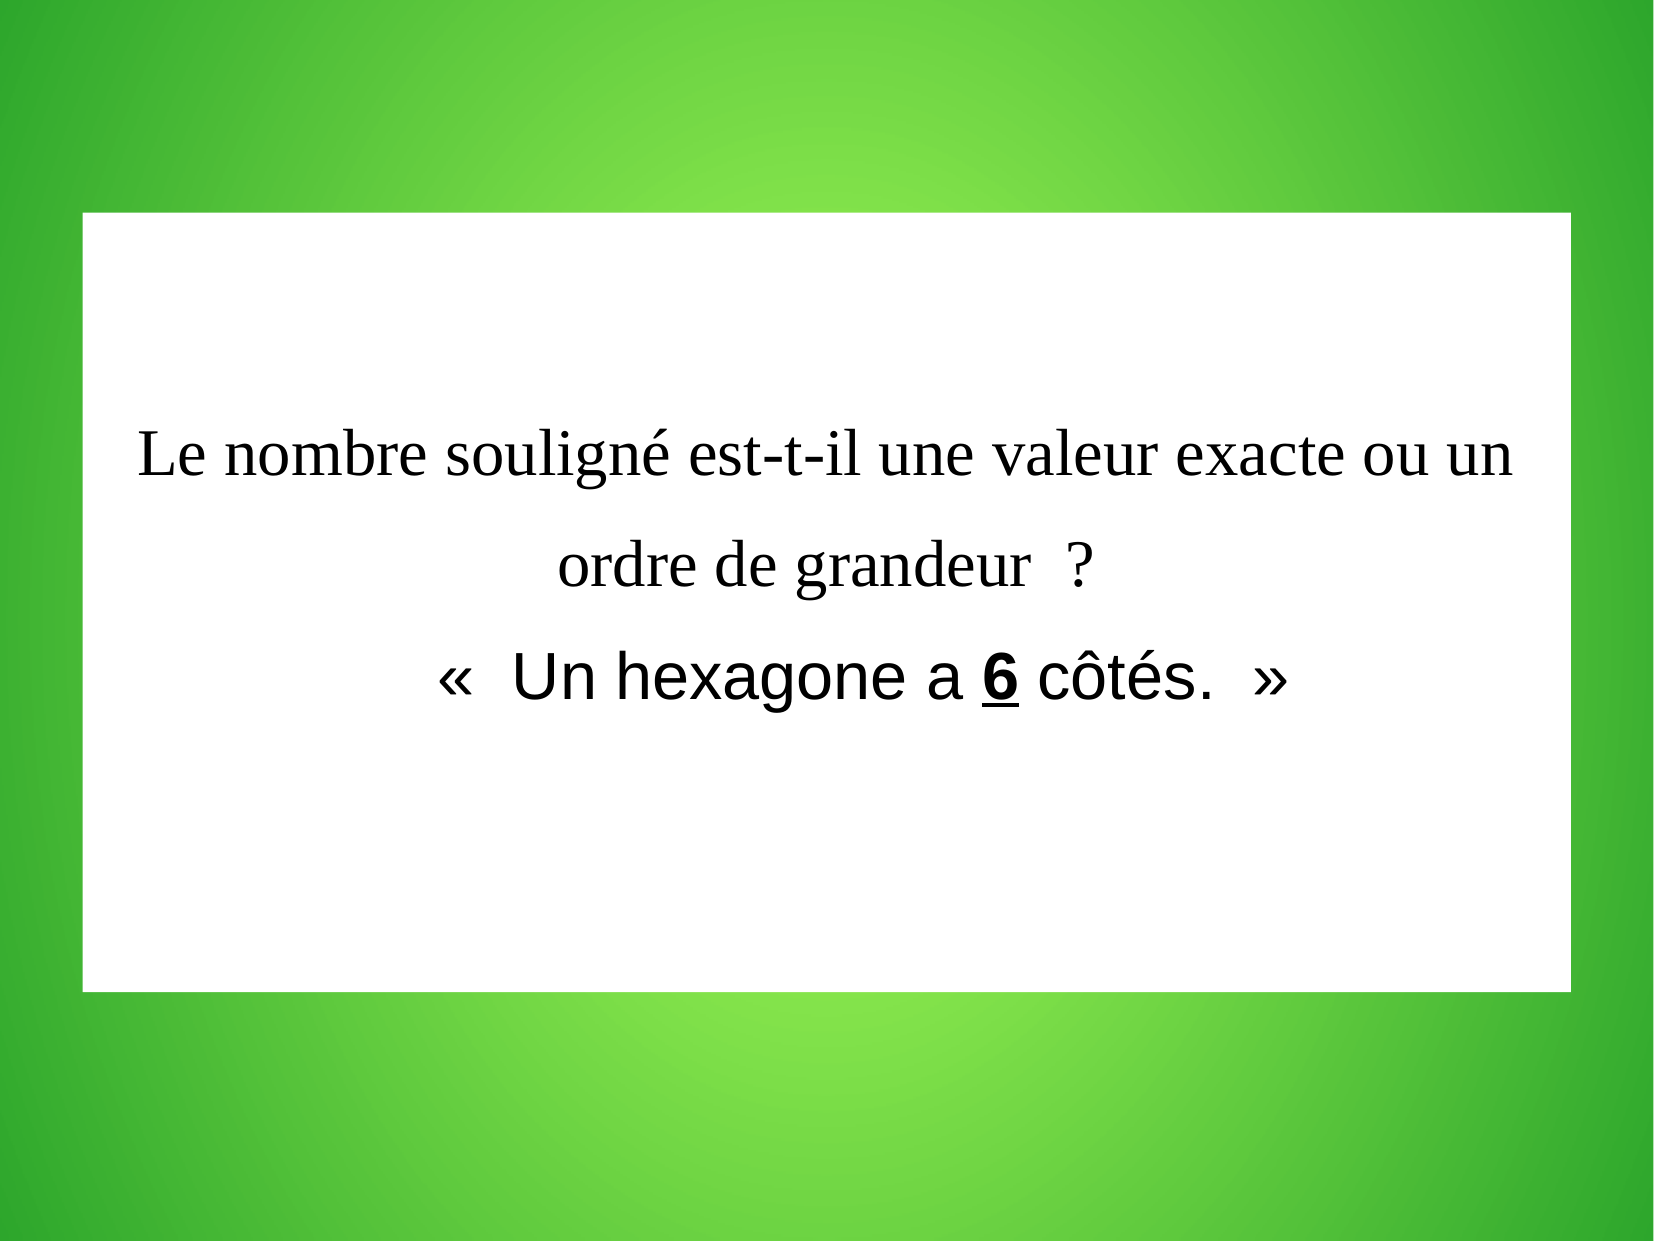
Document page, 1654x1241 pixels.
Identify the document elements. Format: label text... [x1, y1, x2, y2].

picture [0, 0, 1654, 1241]
subtitle Le nombre souligné est-t-il une valeur exacte ou un ordre de grandeur ? « Un hexagone a 6 côtés. » [82, 212, 1571, 993]
